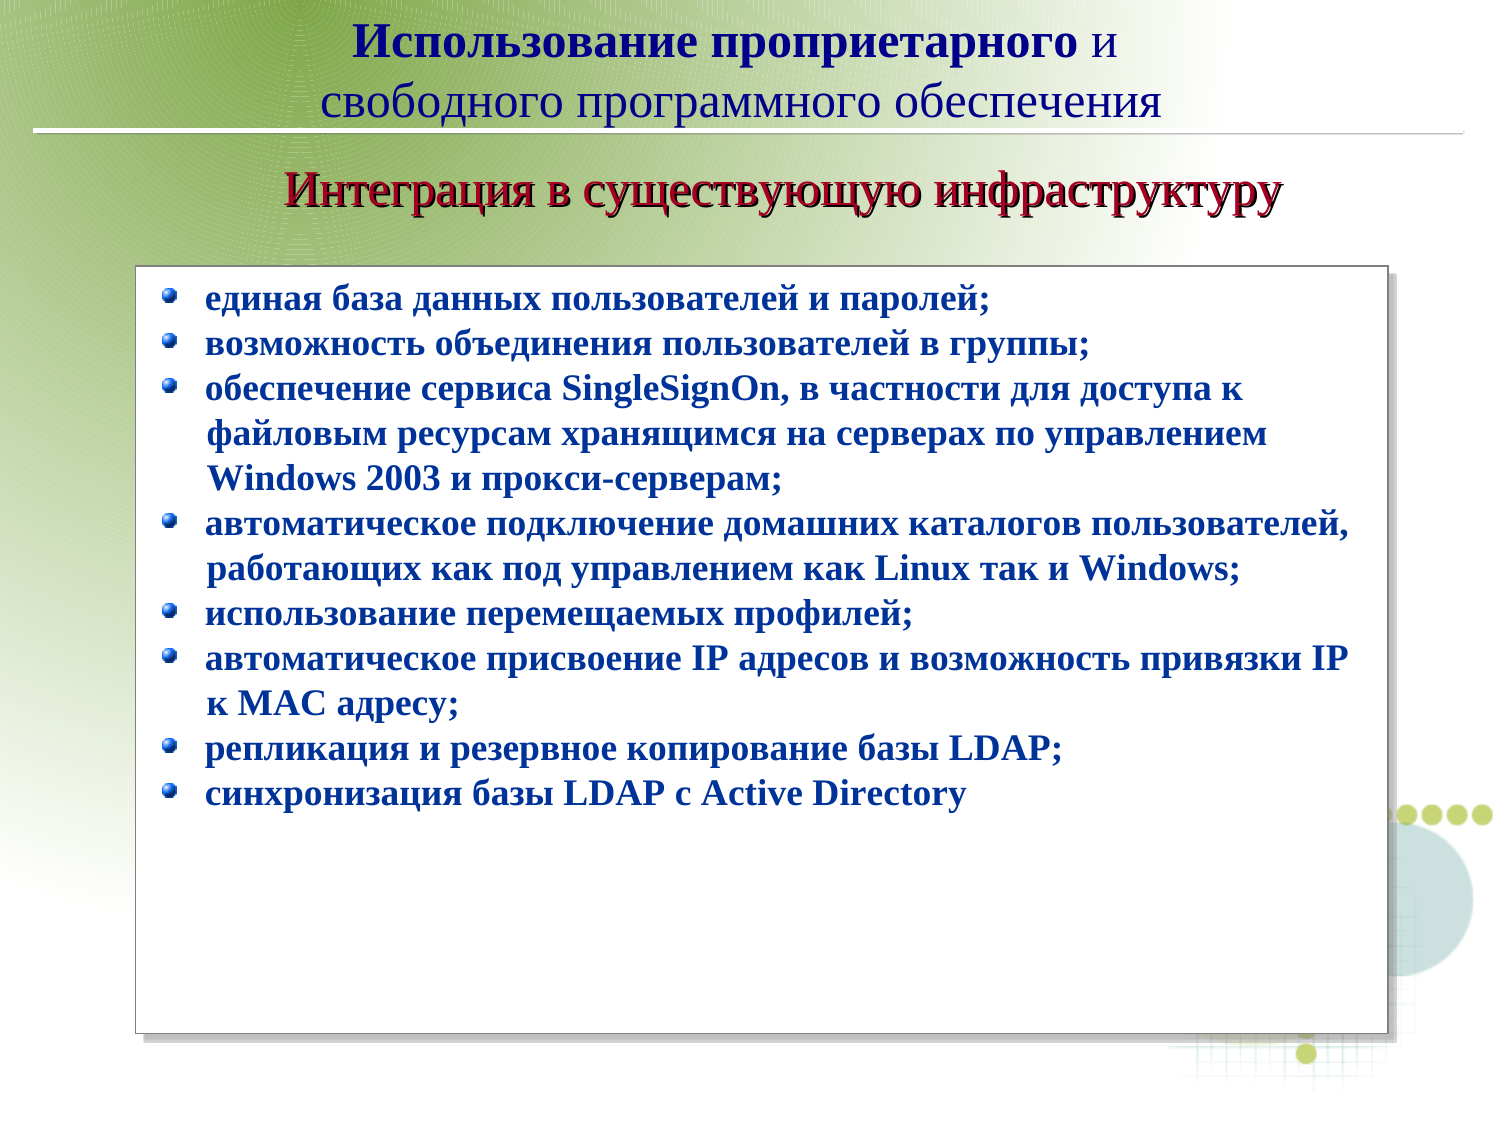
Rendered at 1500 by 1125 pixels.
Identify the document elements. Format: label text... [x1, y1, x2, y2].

picture [1110, 718, 1500, 1098]
picture [162, 333, 177, 348]
text_box Интеграция в существующую инфраструктуру [118, 147, 1447, 223]
picture [162, 783, 177, 798]
text_box единая база данных пользователей и паролей; возможность объединения пользователей в группы; обеспечение сервиса SingleSignOn, в частности для доступа к файловым ресурсам хранящимся на серверах по управлением Windows 2003 и прокси-серверам; автоматическое подключение домашних каталогов пользователей, работающих как под управлением как Linux так и Windows; использование перемещаемых профилей; автоматическое присвоение IP адресов и возможность привязки IP к MAC адресу; репликация и резервное копирование базы LDAP; синхронизация базы LDAP с Active Directory [147, 265, 1388, 822]
picture [162, 288, 177, 303]
picture [162, 603, 177, 618]
text_box Использование проприетарного и свободного программного обеспечения [0, 0, 1483, 136]
text_box [135, 265, 1388, 1034]
picture [162, 738, 177, 753]
picture [162, 513, 177, 528]
picture [162, 378, 177, 393]
picture [162, 648, 177, 663]
